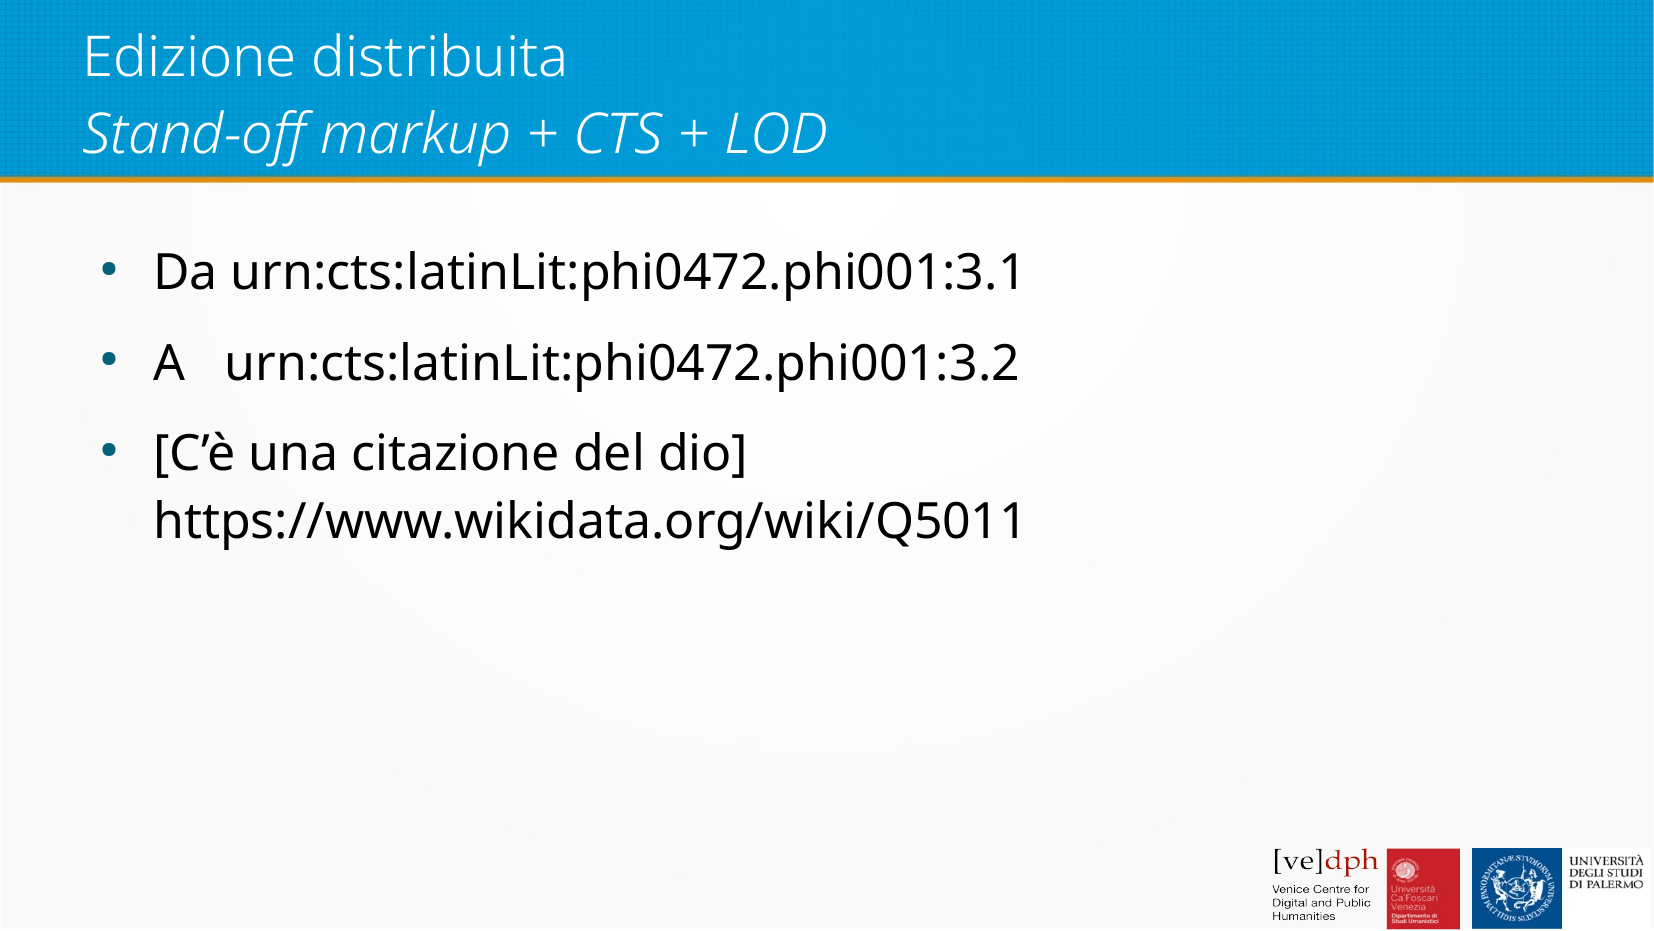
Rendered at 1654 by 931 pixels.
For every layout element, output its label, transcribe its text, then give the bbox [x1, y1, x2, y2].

title Edizione distribuita Stand-off markup + CTS + LOD [82, 14, 1571, 171]
picture [0, 175, 1654, 931]
list Da urn:cts:latinLit:phi0472.phi001:3.1 A urn:cts:latinLit:phi0472.phi001:3.2 [C’è una citazione del dio] https://www.wikidata.org/wiki/Q5011 [82, 236, 1563, 811]
